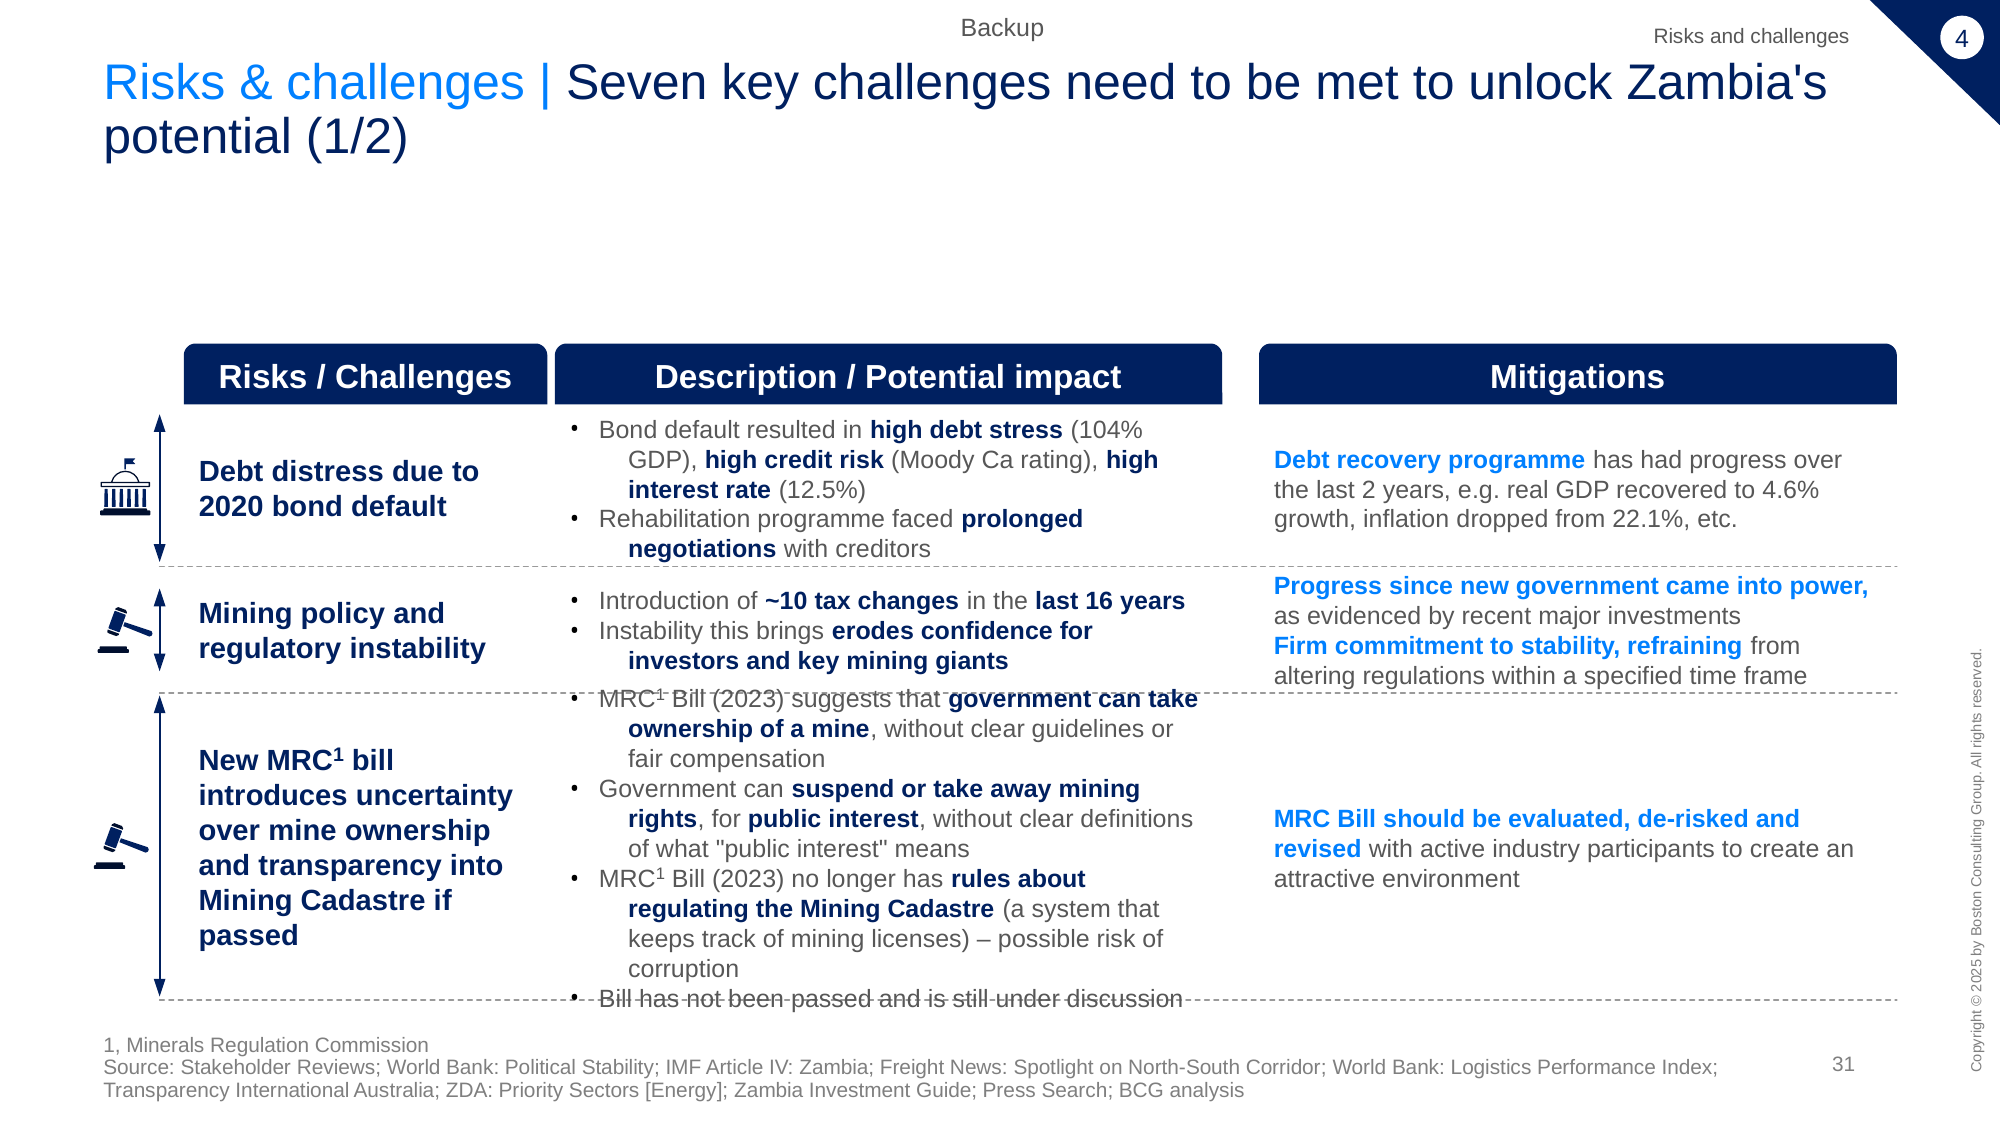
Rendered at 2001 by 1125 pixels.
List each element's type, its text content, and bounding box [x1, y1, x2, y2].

text_box Progress since new government came into power, as evidenced by recent major investments Firm commitment to stability, refraining from altering regulations within a specified time frame [1258, 561, 1896, 699]
text_box [97, 646, 129, 653]
text_box MRC Bill should be evaluated, de-risked and revised with active industry participants to create an attractive environment [1258, 794, 1896, 901]
text_box [100, 458, 151, 507]
text_box MRC1 Bill (2023) suggests that government can take ownership of a mine, without clear guidelines or fair compensation Government can suspend or take away mining rights, for public interest, without clear definitions of what "public interest" means MRC1 Bill (2023) no longer has rules about regulating the Mining Cadastre (a system that keeps track of mining licenses) – possible risk of corruption Bill has not been passed and is still under discussion [554, 688, 1223, 1007]
text_box [100, 508, 151, 516]
text_box 4 [1940, 15, 1984, 60]
text_box Bond default resulted in high debt stress (104% GDP), high credit risk (Moody Ca rating), high interest rate (12.5%) Rehabilitation programme faced prolonged negotiations with creditors [554, 404, 1223, 572]
text_box Risks / Challenges [183, 343, 548, 405]
picture [857, 0, 1144, 58]
text_box Debt distress due to 2020 bond default [183, 445, 548, 531]
text_box [1869, 0, 2000, 126]
text_box Introduction of ~10 tax changes in the last 16 years Instability this brings erodes confidence for investors and key mining giants [554, 576, 1223, 683]
text_box [93, 862, 126, 869]
text_box Risks and challenges [1653, 14, 1892, 56]
text_box New MRC1 bill introduces uncertainty over mine ownership and transparency into Mining Cadastre if passed [183, 733, 547, 962]
text_box 1, Minerals Regulation Commission Source: Stakeholder Reviews; World Bank: Political Stability; IMF Article IV: Zambia; Freight News: Spotlight on North-South Corridor; World Bank: Logistics Performance Index; Transparency International Australia; ZDA: Priority Sectors [Energy]; Zambia Investment Guide; Press Search; BCG analysis [103, 1034, 1897, 1102]
text_box [103, 823, 149, 853]
title Risks & challenges | Seven key challenges need to be met to unlock Zambia's potential (1/2) [103, 55, 1897, 165]
text_box Debt recovery programme has had progress over the last 2 years, e.g. real GDP recovered to 4.6% growth, inflation dropped from 22.1%, etc. [1259, 435, 1896, 542]
text_box Mitigations [1259, 343, 1897, 405]
text_box Description / Potential impact [554, 343, 1223, 404]
text_box [107, 607, 153, 637]
text_box Mining policy and regulatory instability [183, 587, 547, 673]
